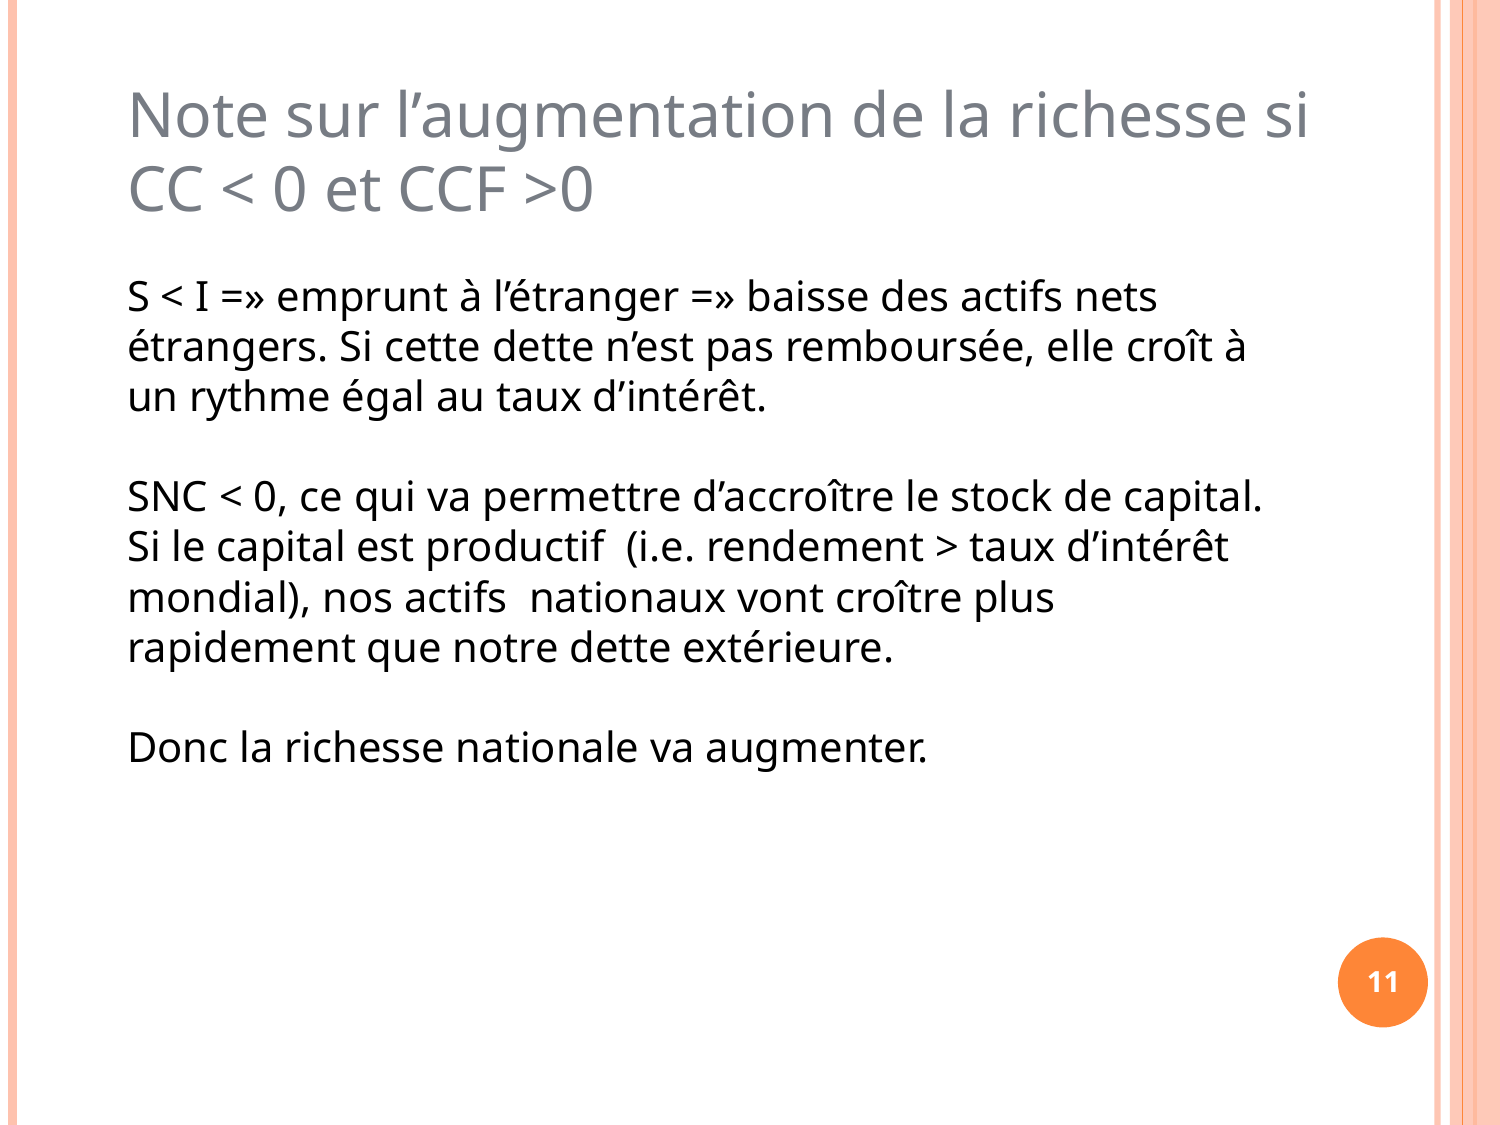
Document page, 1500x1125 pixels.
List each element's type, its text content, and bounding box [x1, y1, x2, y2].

list S < I =» emprunt à l’étranger =» baisse des actifs nets étrangers. Si cette dette n’est pas remboursée, elle croît à un rythme égal au taux d’intérêt. SNC < 0, ce qui va permettre d’accroître le stock de capital. Si le capital est productif (i.e. rendement > taux d’intérêt mondial), nos actifs nationaux vont croître plus rapidement que notre dette extérieure. Donc la richesse nationale va augmenter. [112, 262, 1288, 1062]
slide_number <numéro> [1333, 940, 1434, 1027]
title Note sur l’augmentation de la richesse si CC < 0 et CCF >0 [112, 66, 1388, 232]
